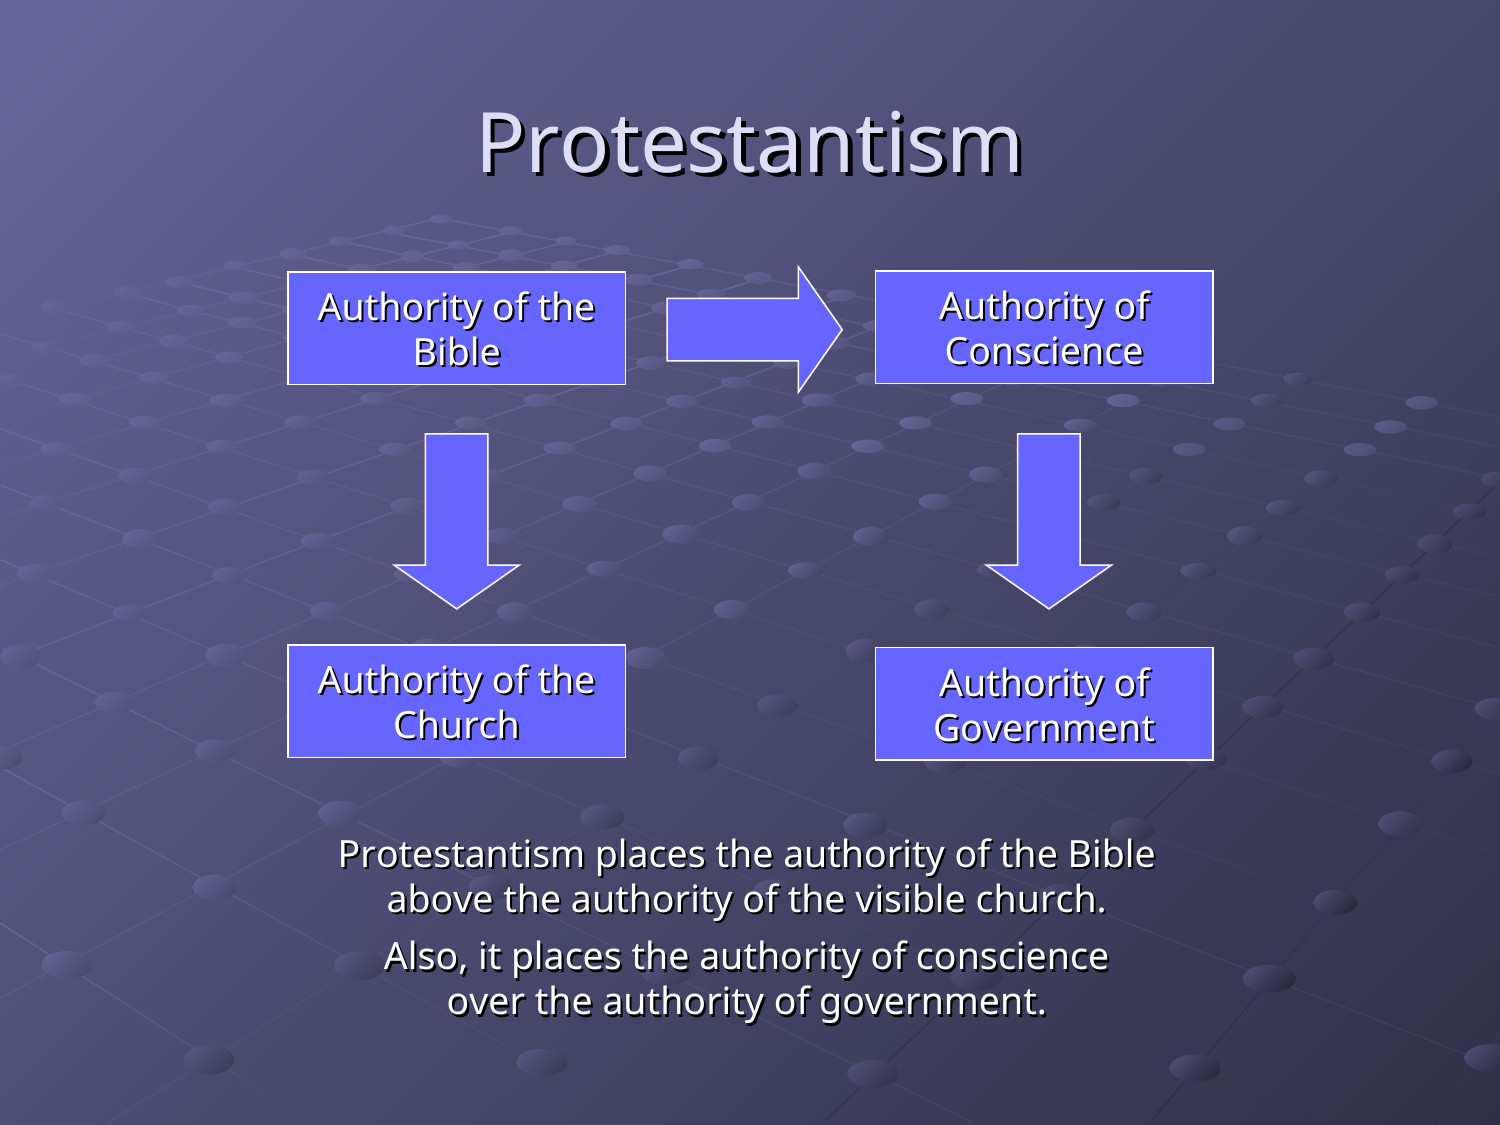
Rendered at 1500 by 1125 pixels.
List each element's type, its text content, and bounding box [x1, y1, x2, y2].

text_box Authority of the Bible [287, 271, 626, 385]
text_box [394, 433, 520, 609]
title Protestantism [75, 45, 1426, 233]
text_box [986, 433, 1112, 609]
text_box [667, 267, 843, 393]
text_box Authority of Government [875, 647, 1213, 760]
text_box Protestantism places the authority of the Bible above the authority of the visible church. Also, it places the authority of conscience over the authority of government. [147, 822, 1347, 1031]
text_box Authority of Conscience [875, 270, 1213, 384]
text_box Authority of the Church [287, 645, 626, 758]
